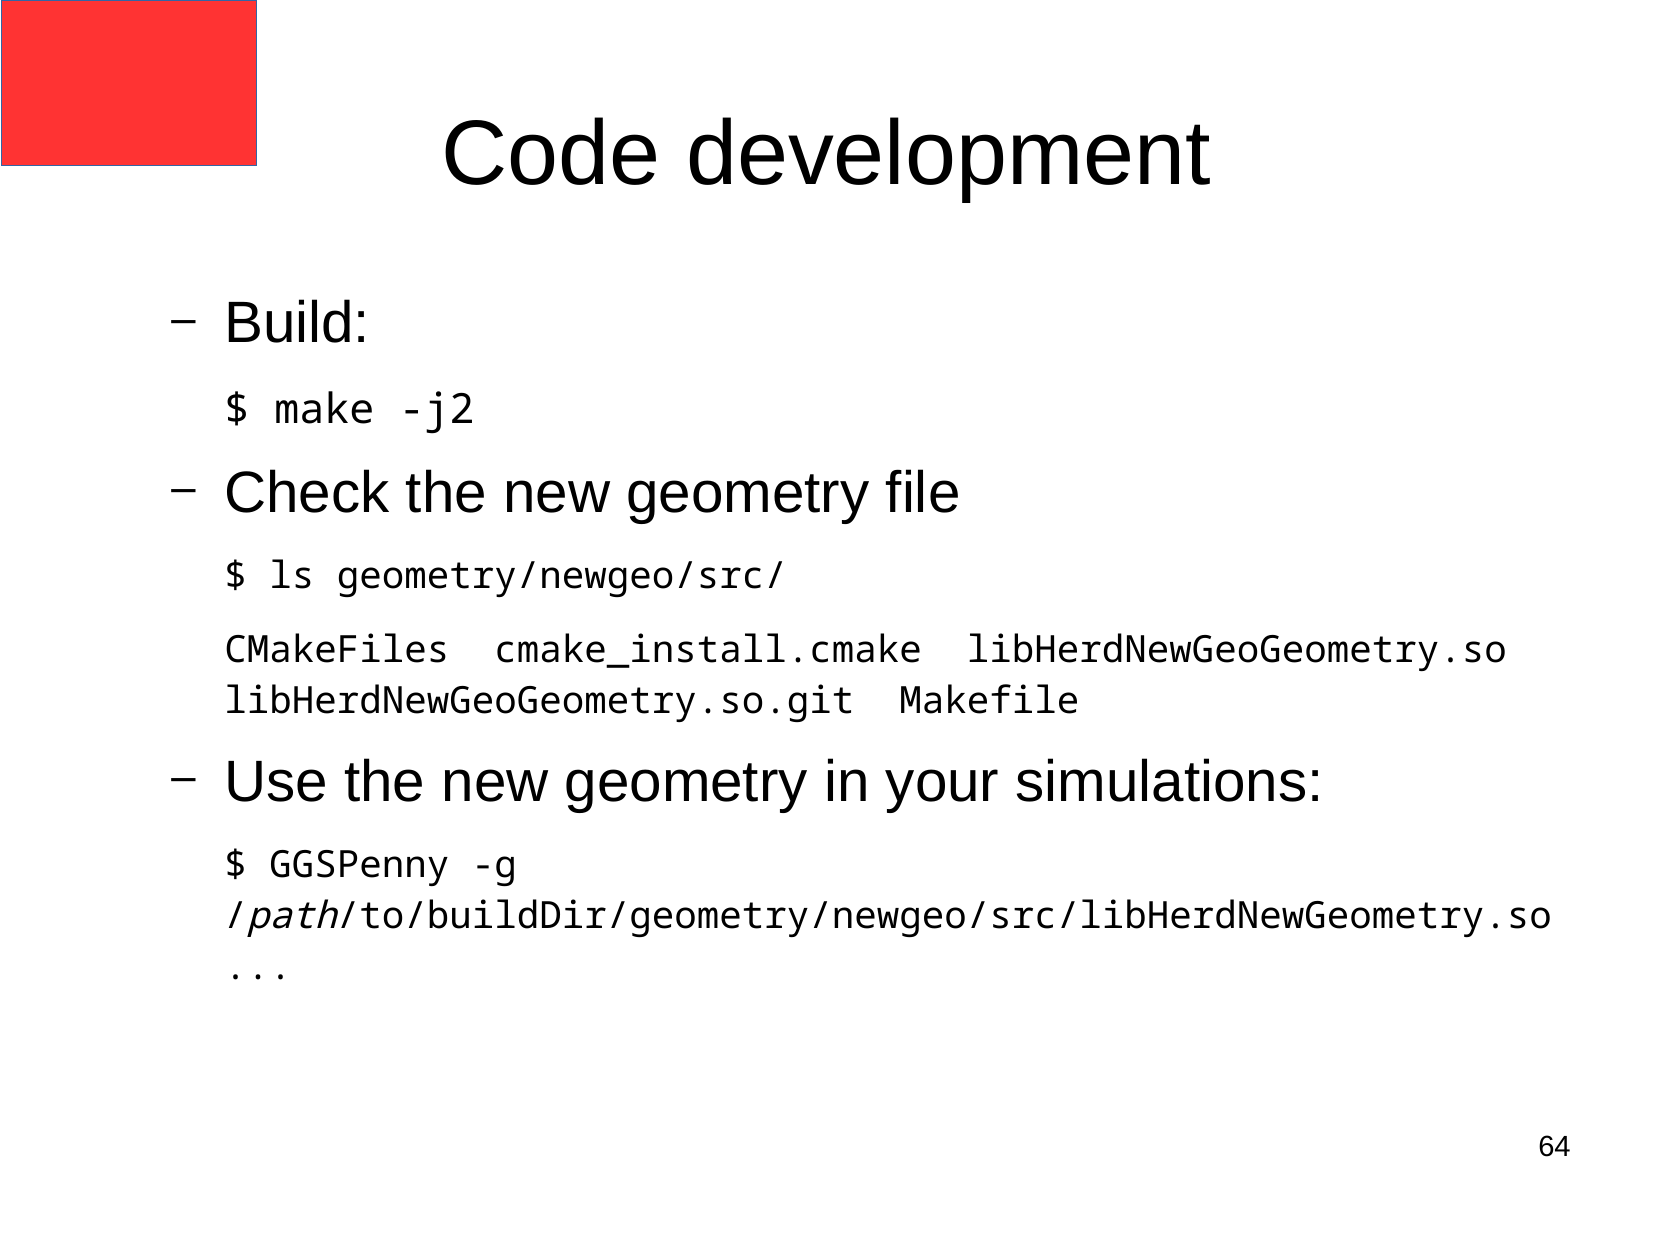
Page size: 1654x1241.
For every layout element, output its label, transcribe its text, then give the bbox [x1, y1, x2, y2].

text_box [1, 0, 257, 166]
title Code development [82, 49, 1571, 257]
list Build: $ make -j2 Check the new geometry file $ ls geometry/newgeo/src/ CMakeFiles cmake_install.cmake libHerdNewGeoGeometry.so libHerdNewGeoGeometry.so.git Makefile Use the new geometry in your simulations: $ GGSPenny -g /path/to/buildDir/geometry/newgeo/src/libHerdNewGeometry.so ... [82, 290, 1571, 1171]
